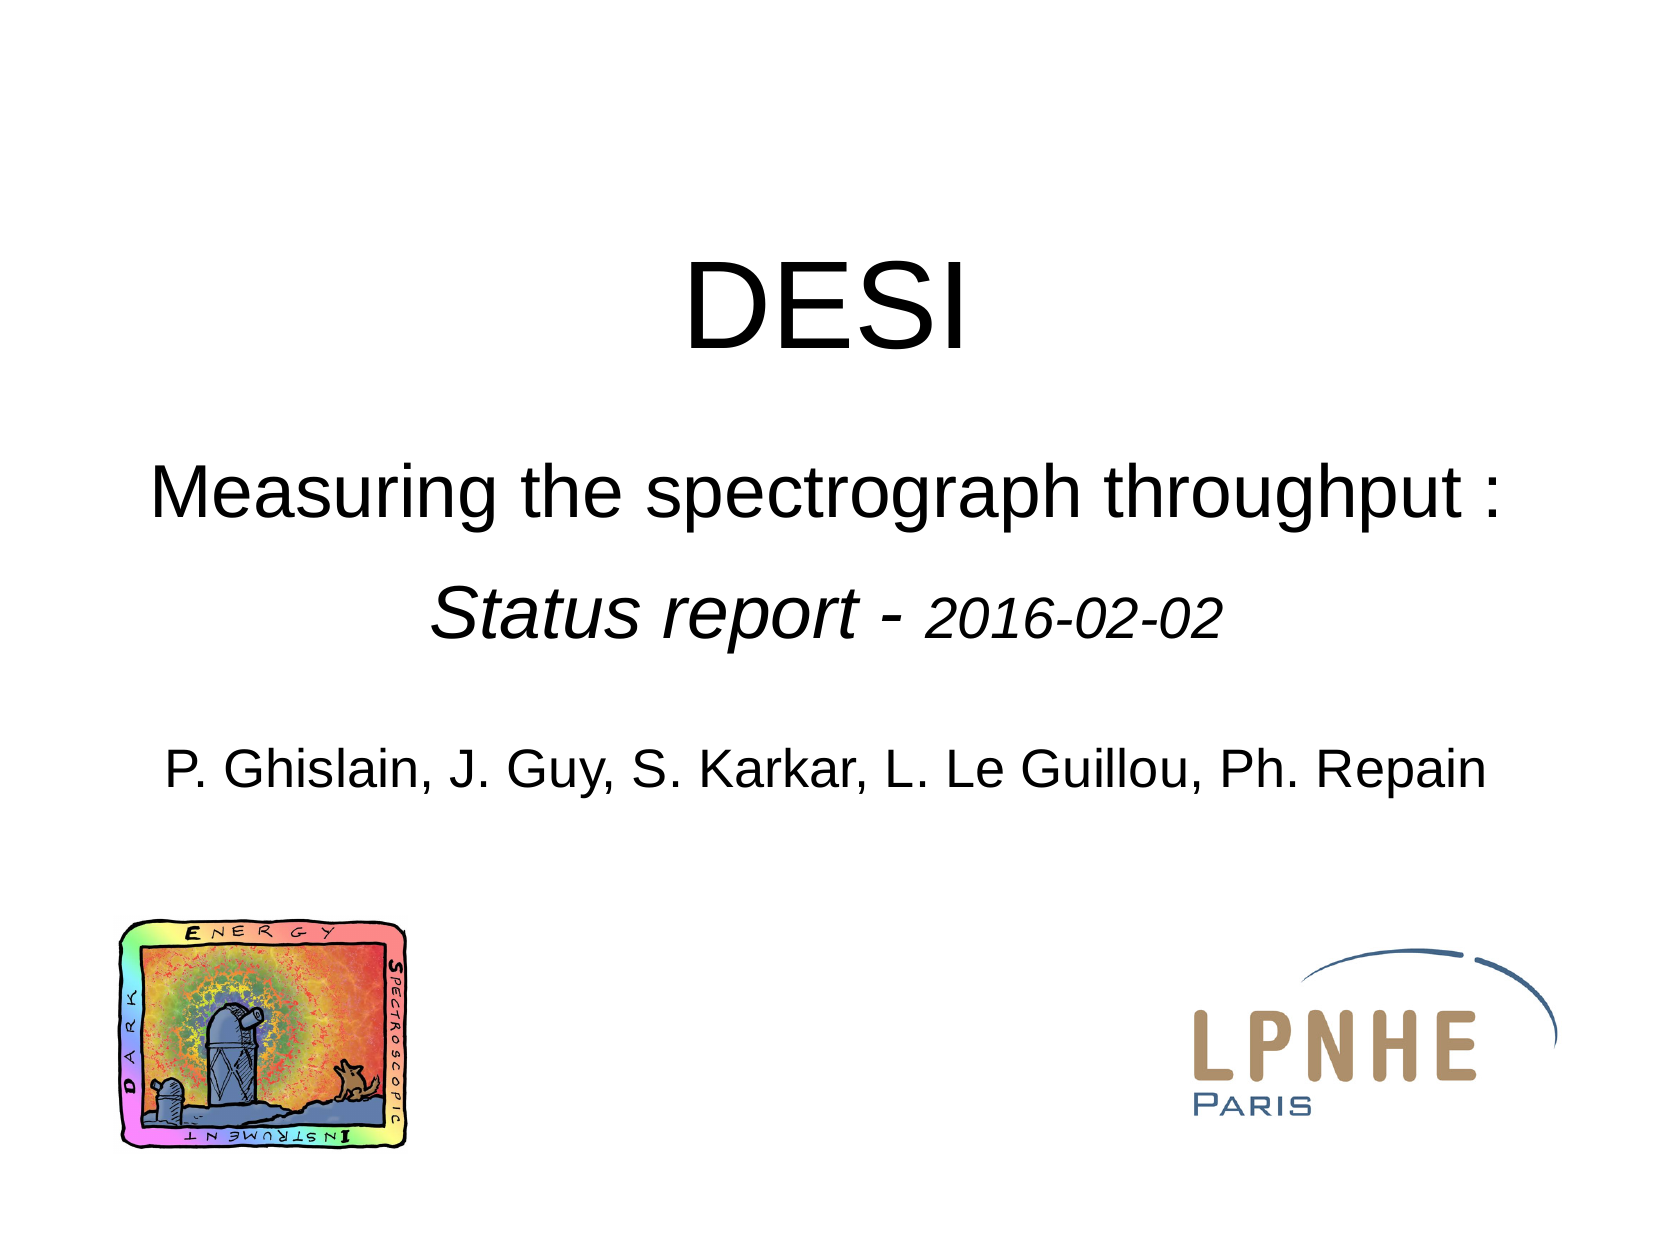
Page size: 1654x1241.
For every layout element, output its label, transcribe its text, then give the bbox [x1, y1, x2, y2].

picture [113, 915, 408, 1154]
subtitle DESI Measuring the spectrograph throughput : Status report - 2016-02-02 P. Ghislain, J. Guy, S. Karkar, L. Le Guillou, Ph. Repain [82, 118, 1571, 916]
picture [1167, 935, 1595, 1146]
